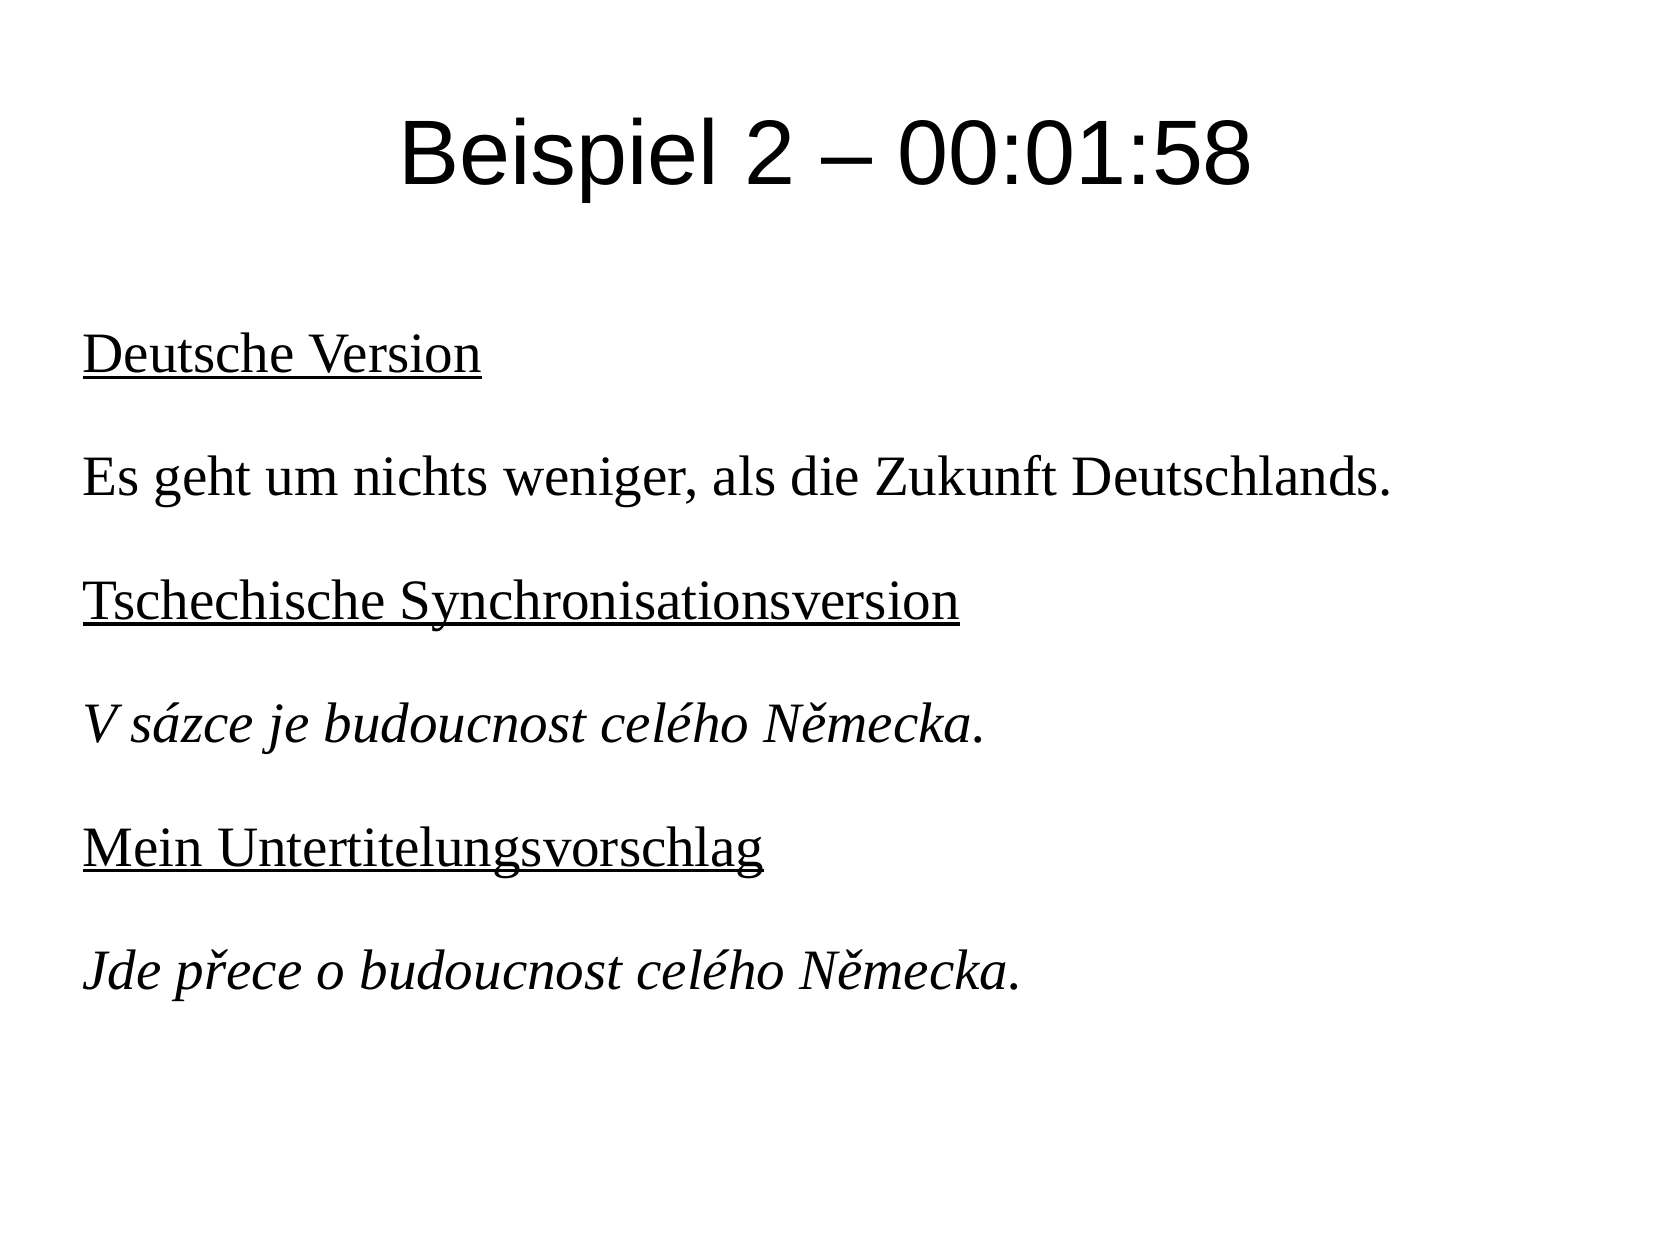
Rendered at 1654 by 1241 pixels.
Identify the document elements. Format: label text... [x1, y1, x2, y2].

title Beispiel 2 – 00:01:58 [82, 49, 1571, 257]
list Deutsche Version Es geht um nichts weniger, als die Zukunft Deutschlands. Tschechische Synchronisationsversion V sázce je budoucnost celého Německa. Mein Untertitelungsvorschlag Jde přece o budoucnost celého Německa. [82, 290, 1571, 1010]
